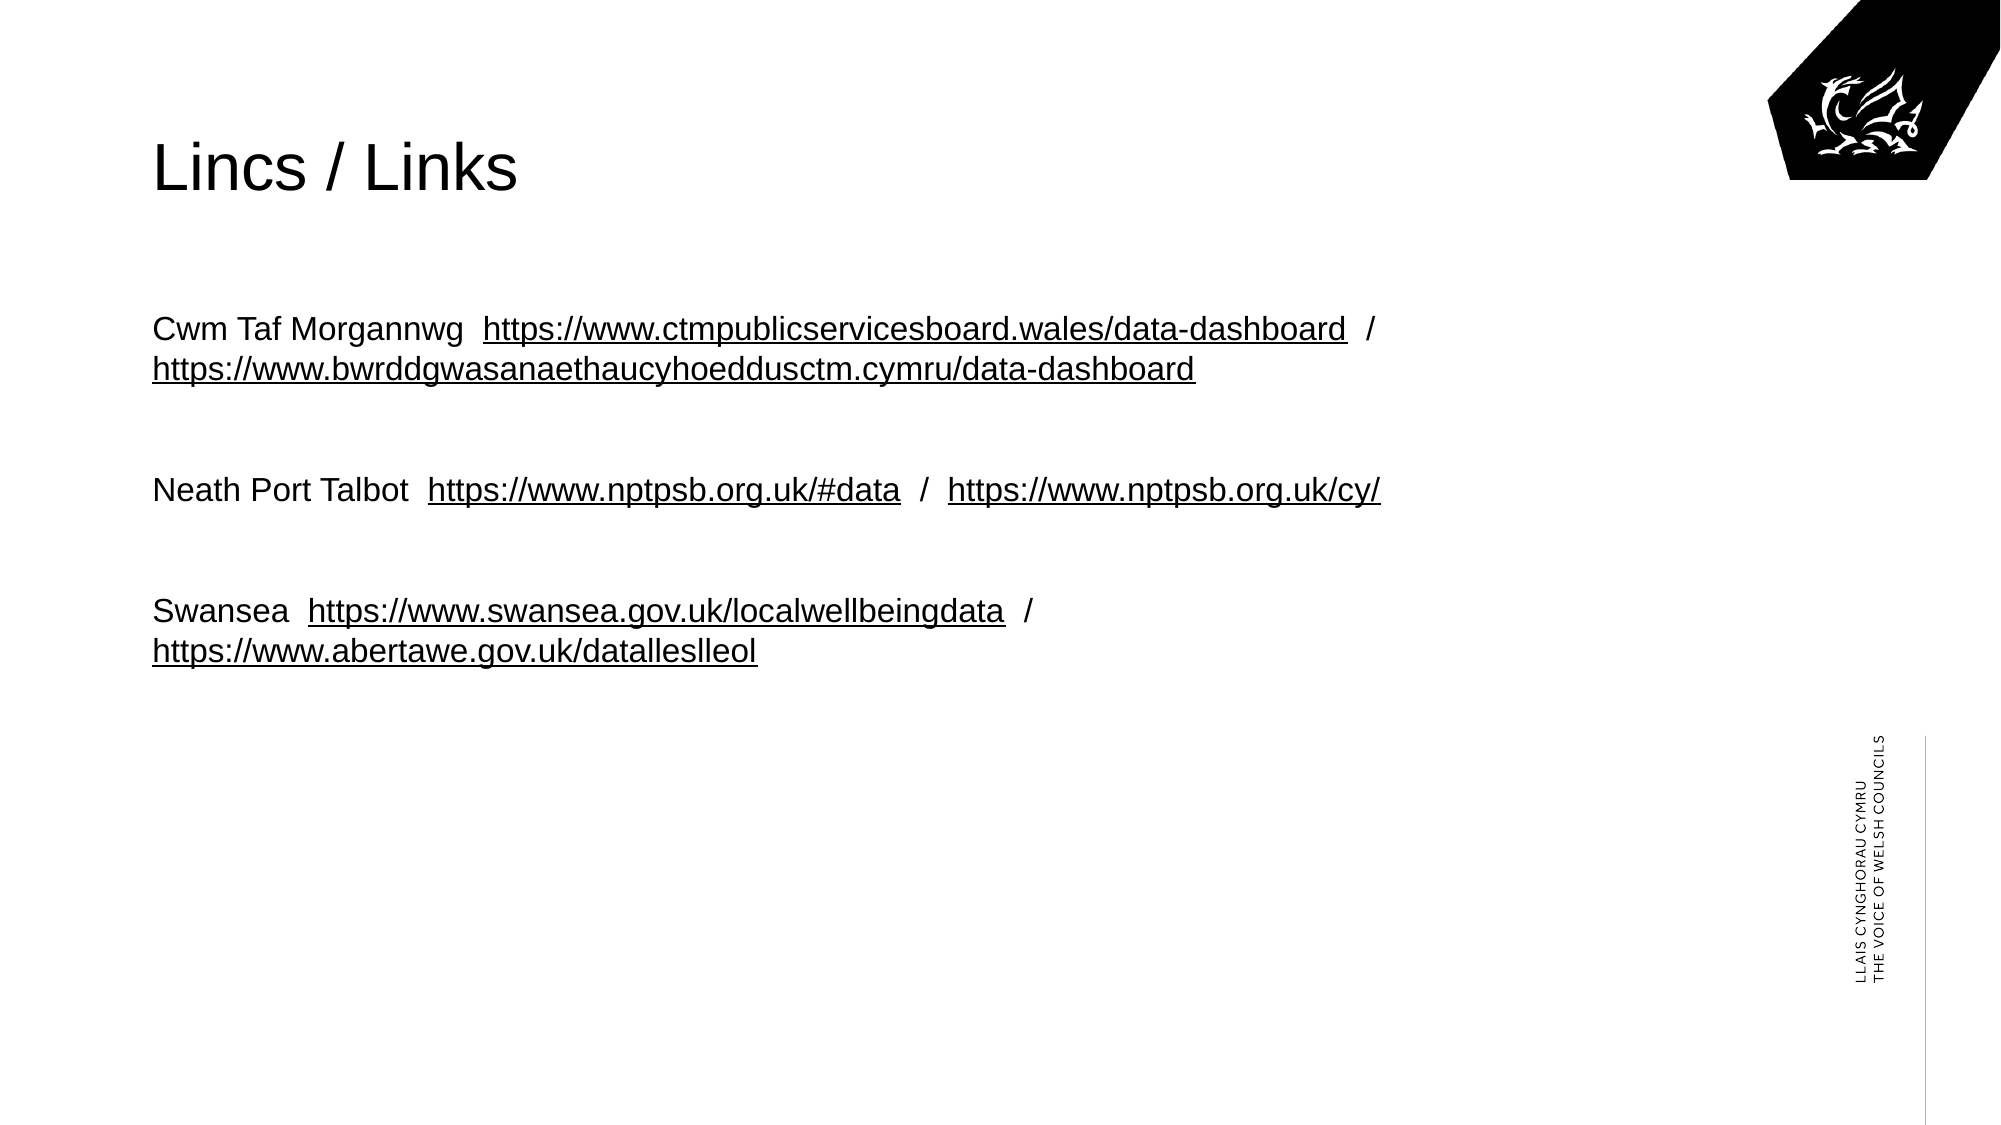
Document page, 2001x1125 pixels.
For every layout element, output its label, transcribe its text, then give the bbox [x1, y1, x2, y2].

title Lincs / Links [137, 122, 1536, 215]
list Cwm Taf Morgannwg https://www.ctmpublicservicesboard.wales/data-dashboard / https://www.bwrddgwasanaethaucyhoeddusctm.cymru/data-dashboard Neath Port Talbot https://www.nptpsb.org.uk/#data / https://www.nptpsb.org.uk/cy/ Swansea https://www.swansea.gov.uk/localwellbeingdata / https://www.abertawe.gov.uk/datalleslleol [137, 299, 1536, 1014]
